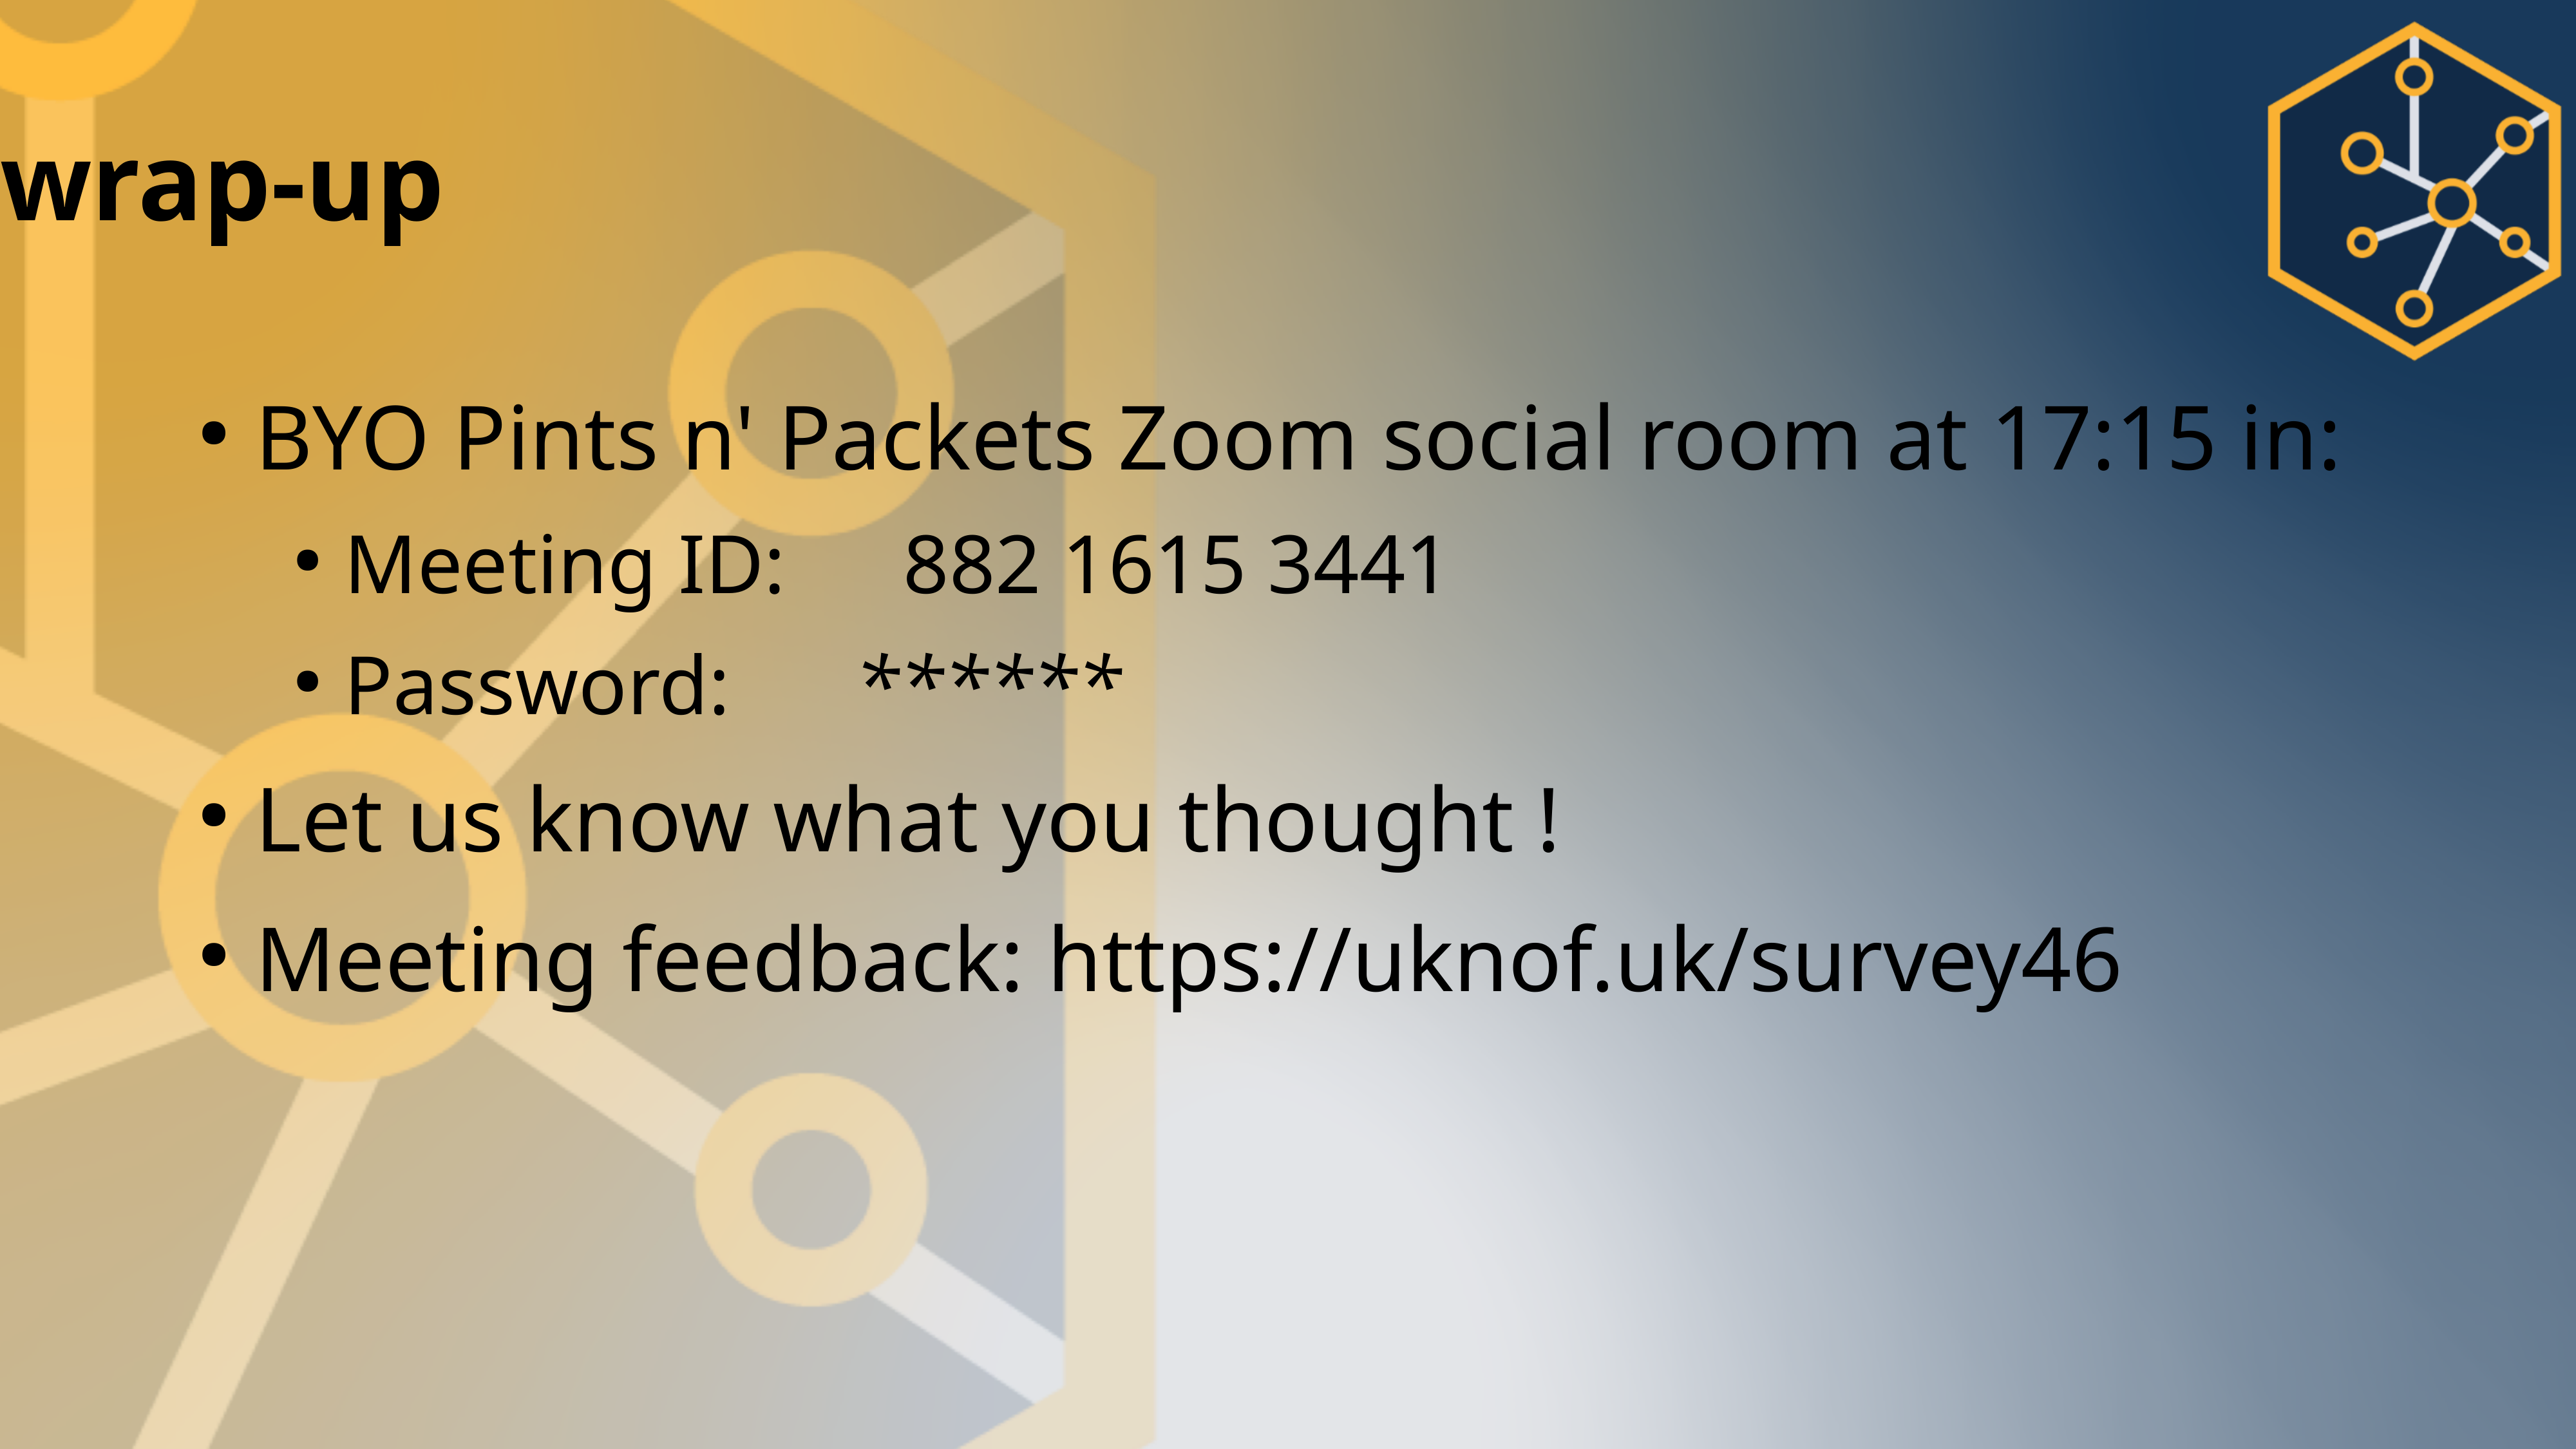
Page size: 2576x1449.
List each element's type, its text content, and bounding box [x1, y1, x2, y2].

picture [0, 0, 2576, 1449]
list BYO Pints n' Packets Zoom social room at 17:15 in: Meeting ID: 882 1615 3441 Password: ****** Let us know what you thought ! Meeting feedback: https://uknof.uk/survey46 [186, 375, 2389, 1226]
title wrap-up [0, 57, 1624, 300]
